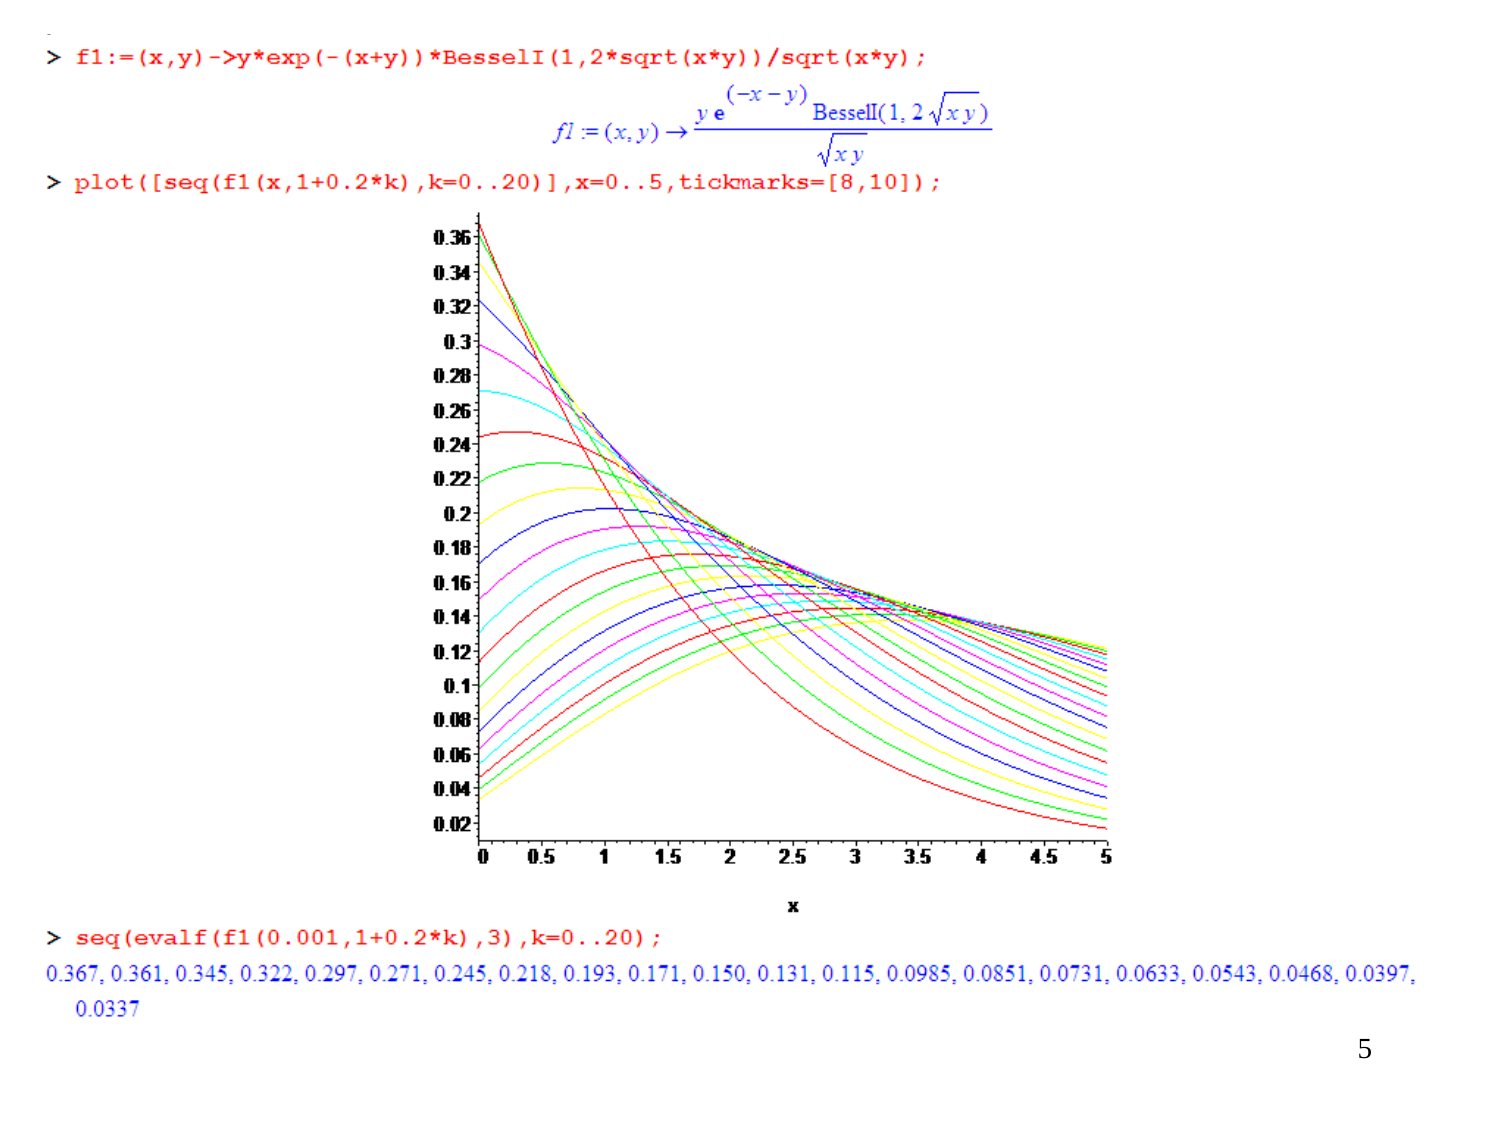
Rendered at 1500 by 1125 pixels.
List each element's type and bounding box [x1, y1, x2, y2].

picture [43, 34, 1457, 1021]
